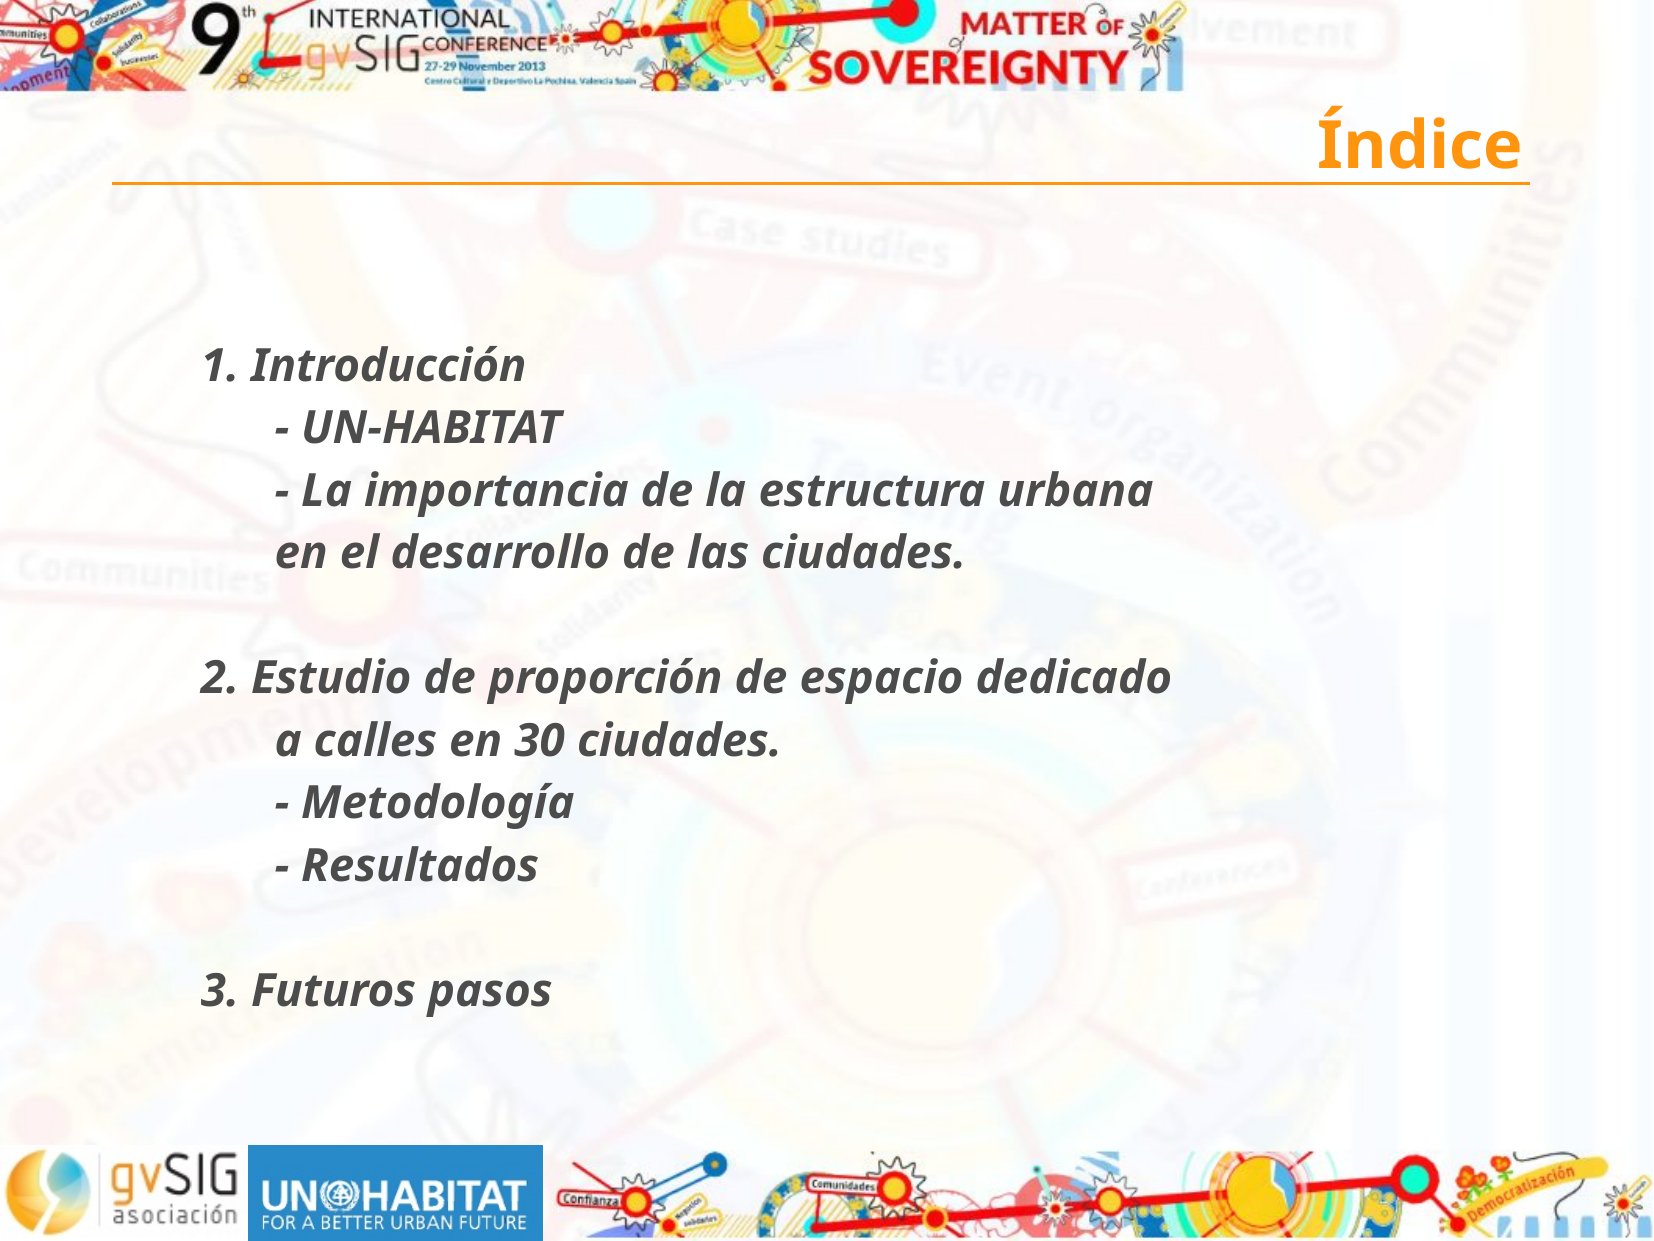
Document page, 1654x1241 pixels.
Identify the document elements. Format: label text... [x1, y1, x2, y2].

title 1. Introducción - UN-HABITAT - La importancia de la estructura urbana en el desarrollo de las ciudades. 2. Estudio de proporción de espacio dedicado a calles en 30 ciudades. - Metodología - Resultados 3. Futuros pasos [200, 370, 1471, 982]
title Índice [519, 101, 1524, 182]
picture [0, 0, 1654, 1241]
